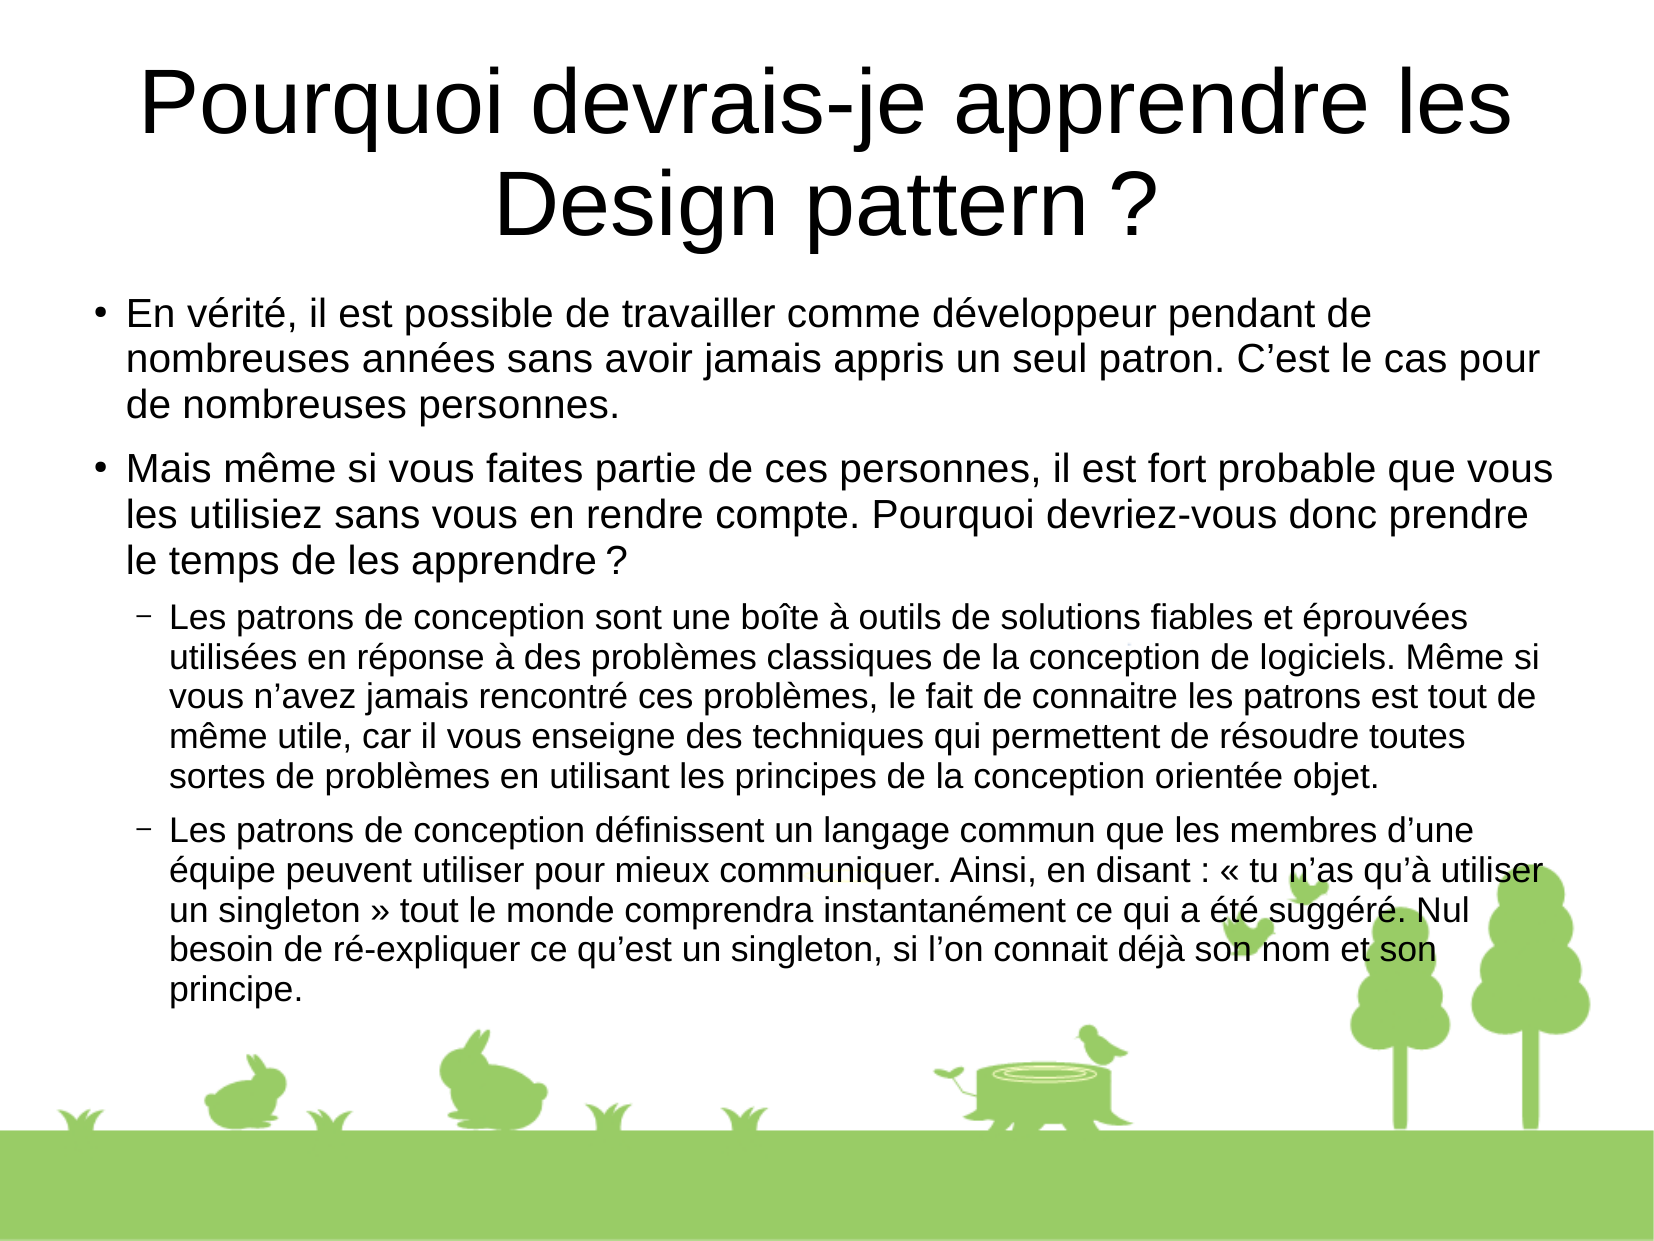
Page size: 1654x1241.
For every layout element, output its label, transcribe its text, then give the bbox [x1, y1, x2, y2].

title Pourquoi devrais-je apprendre les Design pattern ? [82, 49, 1571, 257]
picture [0, 0, 1654, 1241]
list En vérité, il est possible de travailler comme développeur pendant de nombreuses années sans avoir jamais appris un seul patron. C’est le cas pour de nombreuses personnes. Mais même si vous faites partie de ces personnes, il est fort probable que vous les utilisiez sans vous en rendre compte. Pourquoi devriez-vous donc prendre le temps de les apprendre ? Les patrons de conception sont une boîte à outils de solutions fiables et éprouvées utilisées en réponse à des problèmes classiques de la conception de logiciels. Même si vous n’avez jamais rencontré ces problèmes, le fait de connaitre les patrons est tout de même utile, car il vous enseigne des techniques qui permettent de résoudre toutes sortes de problèmes en utilisant les principes de la conception orientée objet. Les patrons de conception définissent un langage commun que les membres d’une équipe peuvent utiliser pour mieux communiquer. Ainsi, en disant : « tu n’as qu’à utiliser un singleton » tout le monde comprendra instantanément ce qui a été suggéré. Nul besoin de ré-expliquer ce qu’est un singleton, si l’on connait déjà son nom et son principe. [82, 290, 1571, 1010]
